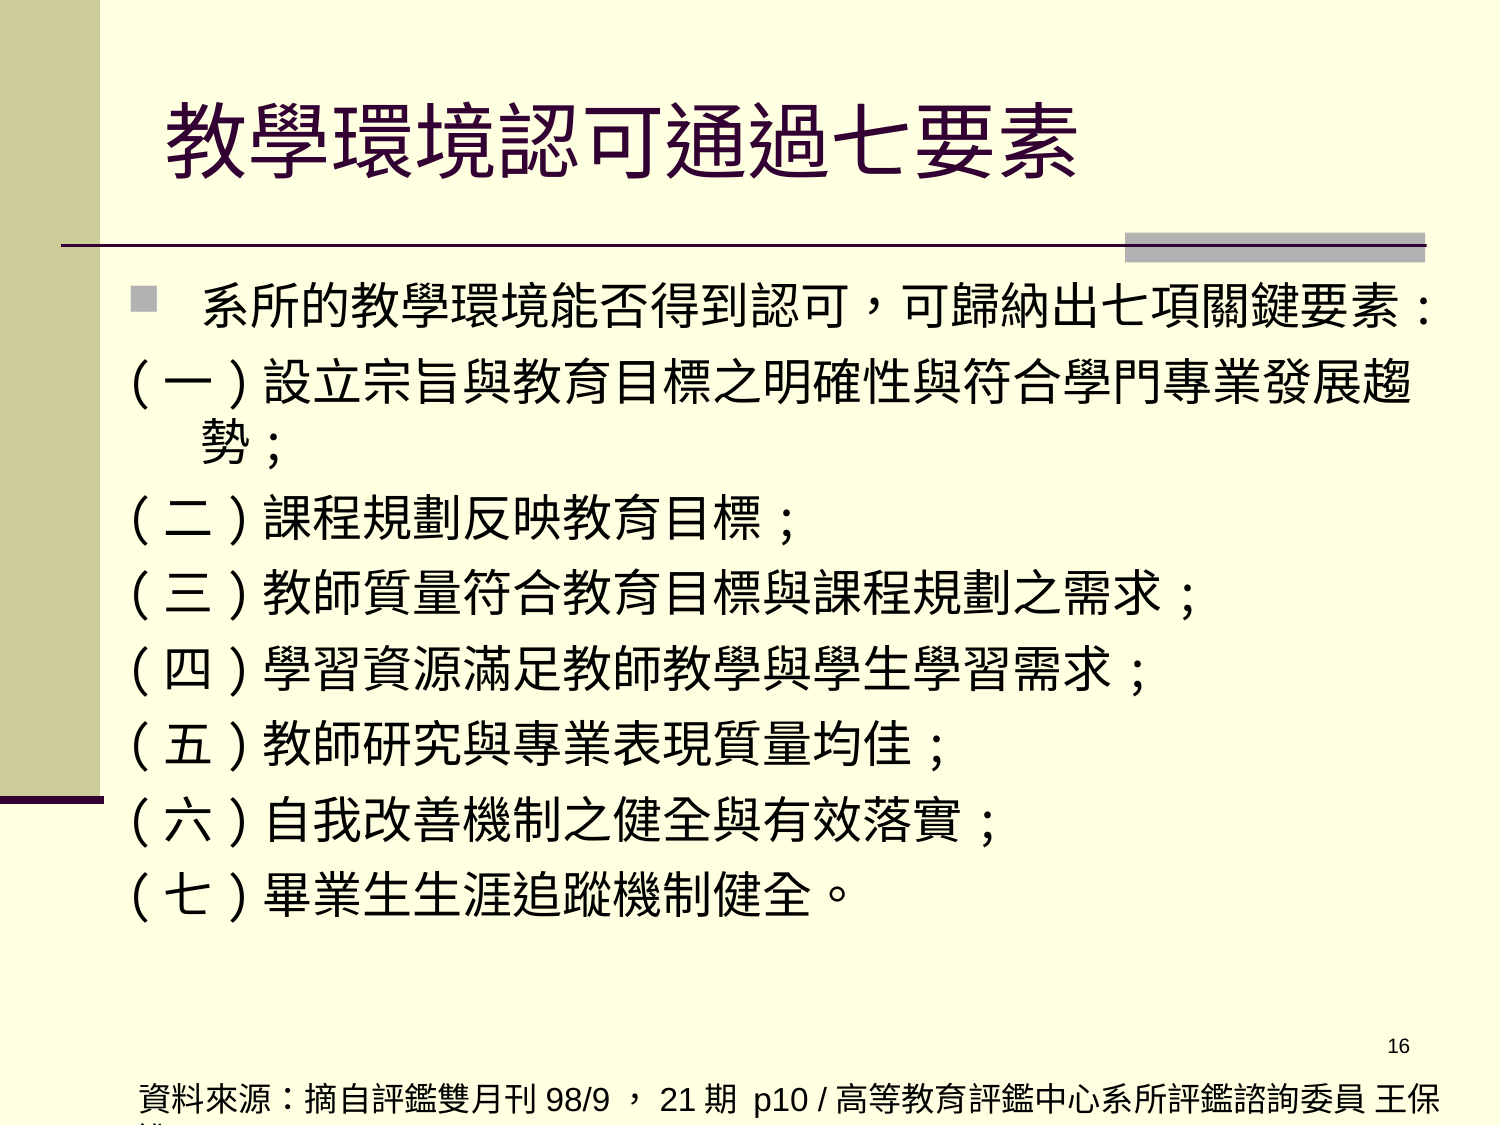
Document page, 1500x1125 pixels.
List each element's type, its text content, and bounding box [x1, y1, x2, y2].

list 系所的教學環境能否得到認可，可歸納出七項關鍵要素: (一)設立宗旨與教育目標之明確性與符合學門專業發展趨勢; (二)課程規劃反映教育目標; (三)教師質量符合教育目標與課程規劃之需求; (四)學習資源滿足教師教學與學生學習需求; (五)教師研究與專業表現質量均佳; (六)自我改善機制之健全與有效落實; (七)畢業生生涯追蹤機制健全。 [112, 267, 1459, 1011]
title 教學環境認可通過七要素 [150, 45, 1426, 234]
text_box 資料來源：摘自評鑑雙月刊98/9，21期 p10 /高等教育評鑑中心系所評鑑諮詢委員 王保進 [123, 1070, 1459, 1125]
